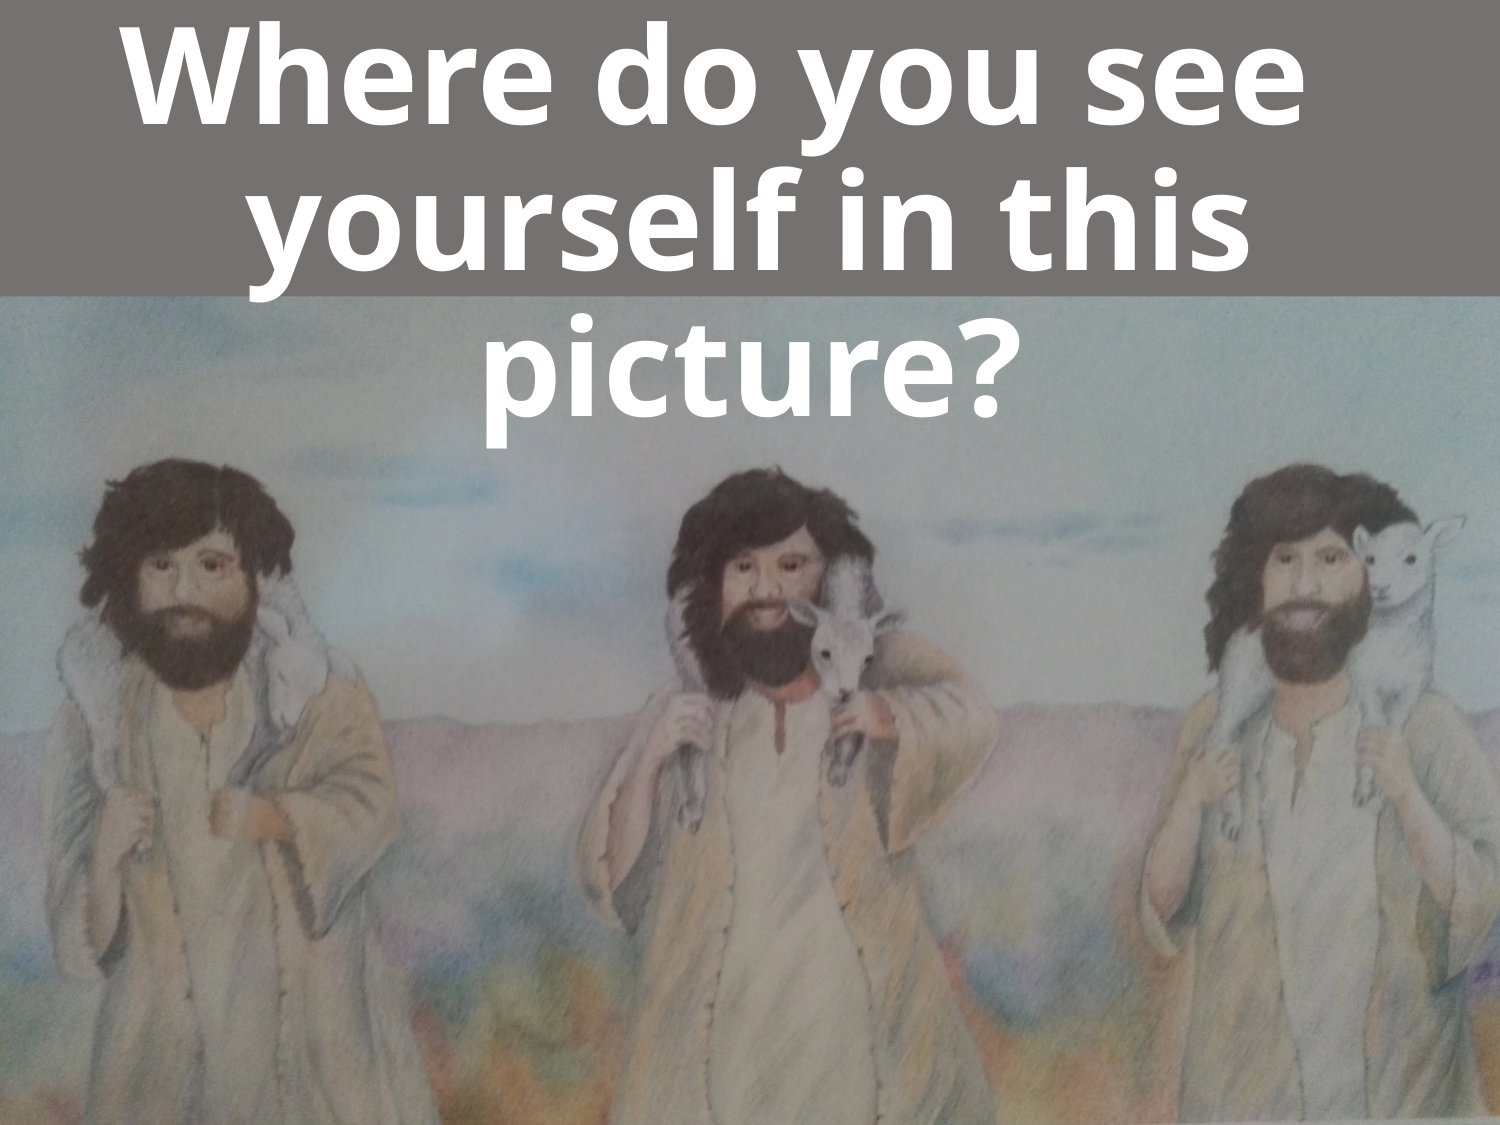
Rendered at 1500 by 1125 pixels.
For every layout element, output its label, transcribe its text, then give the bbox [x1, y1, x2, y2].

picture [0, 297, 1500, 1125]
title Where do you see yourself in this picture? [0, 0, 1500, 297]
